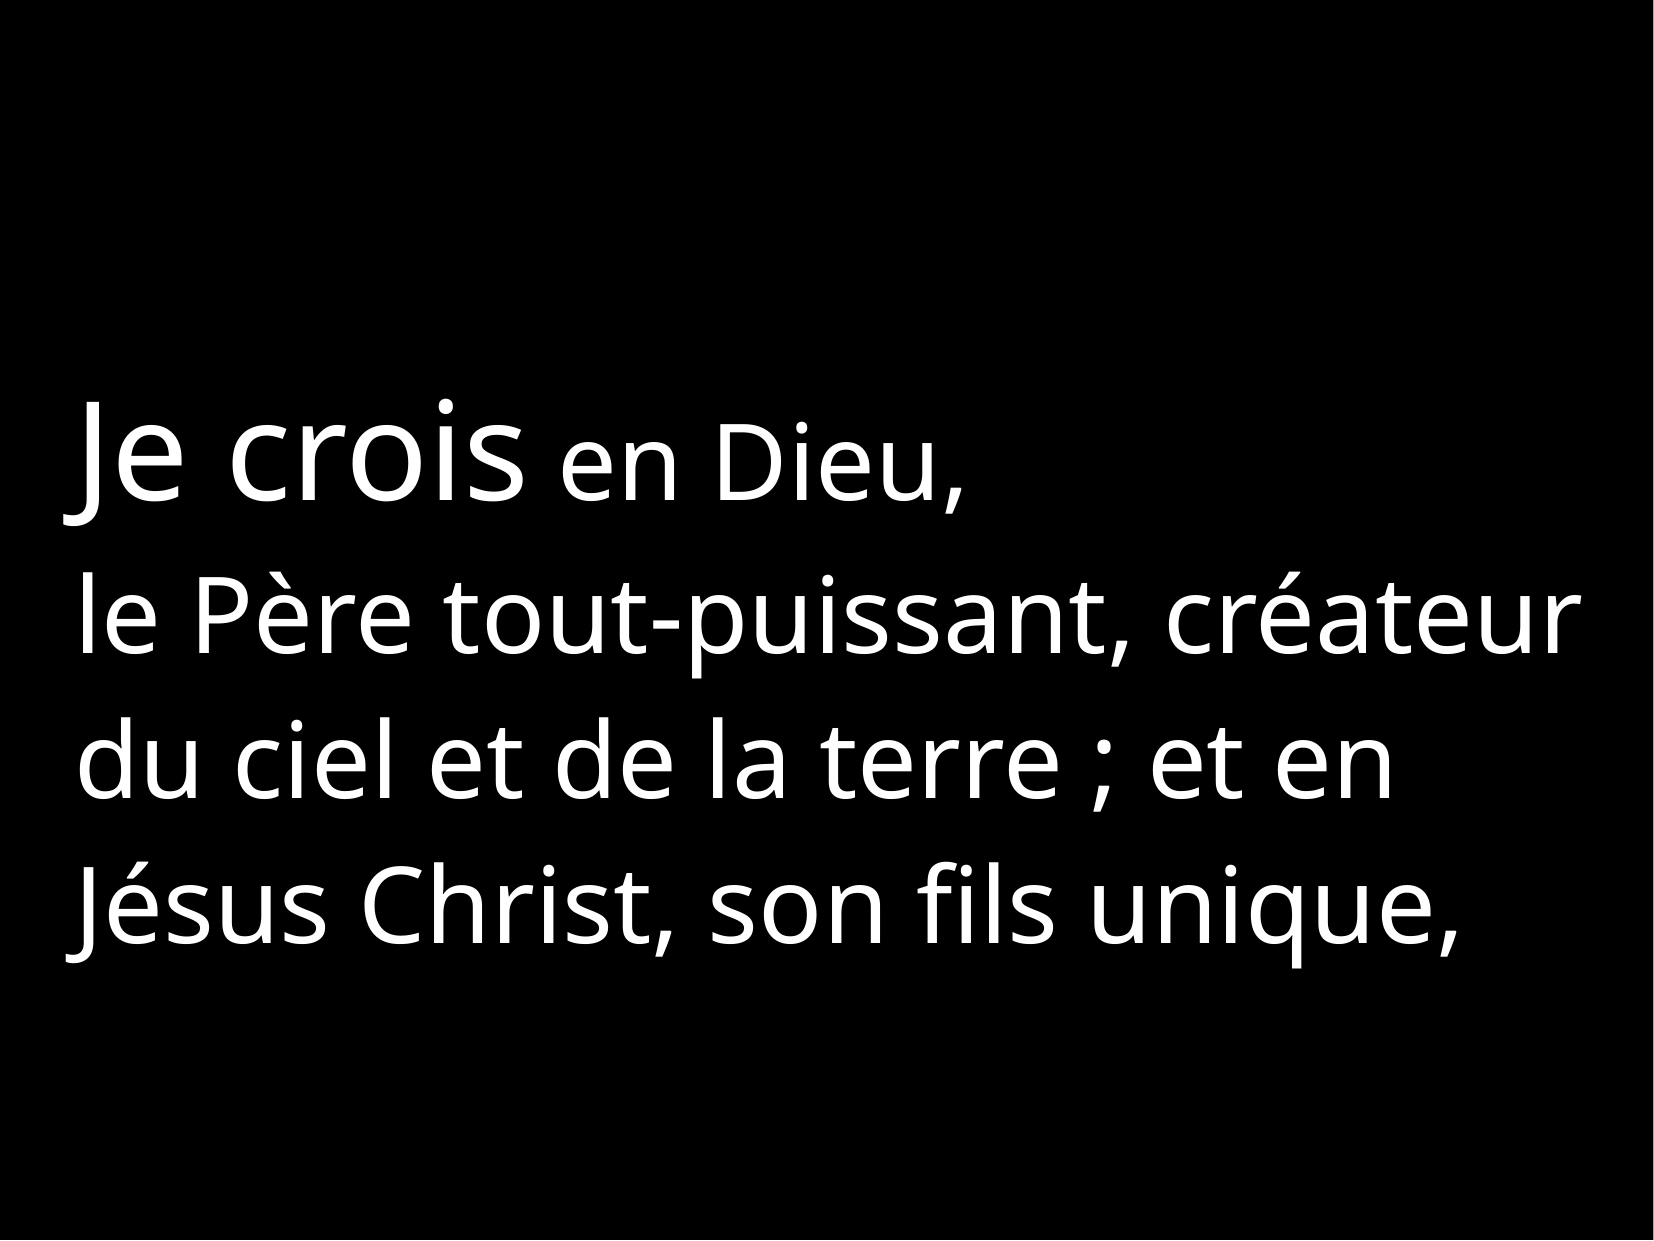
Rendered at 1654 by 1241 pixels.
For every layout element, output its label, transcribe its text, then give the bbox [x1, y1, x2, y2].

text_box Credo ( Symbole des Apôtres ) Je crois en Dieu, le Père tout-puissant, créateur du ciel et de la terre ; et en Jésus Christ, son fils unique, [59, 25, 1628, 1241]
